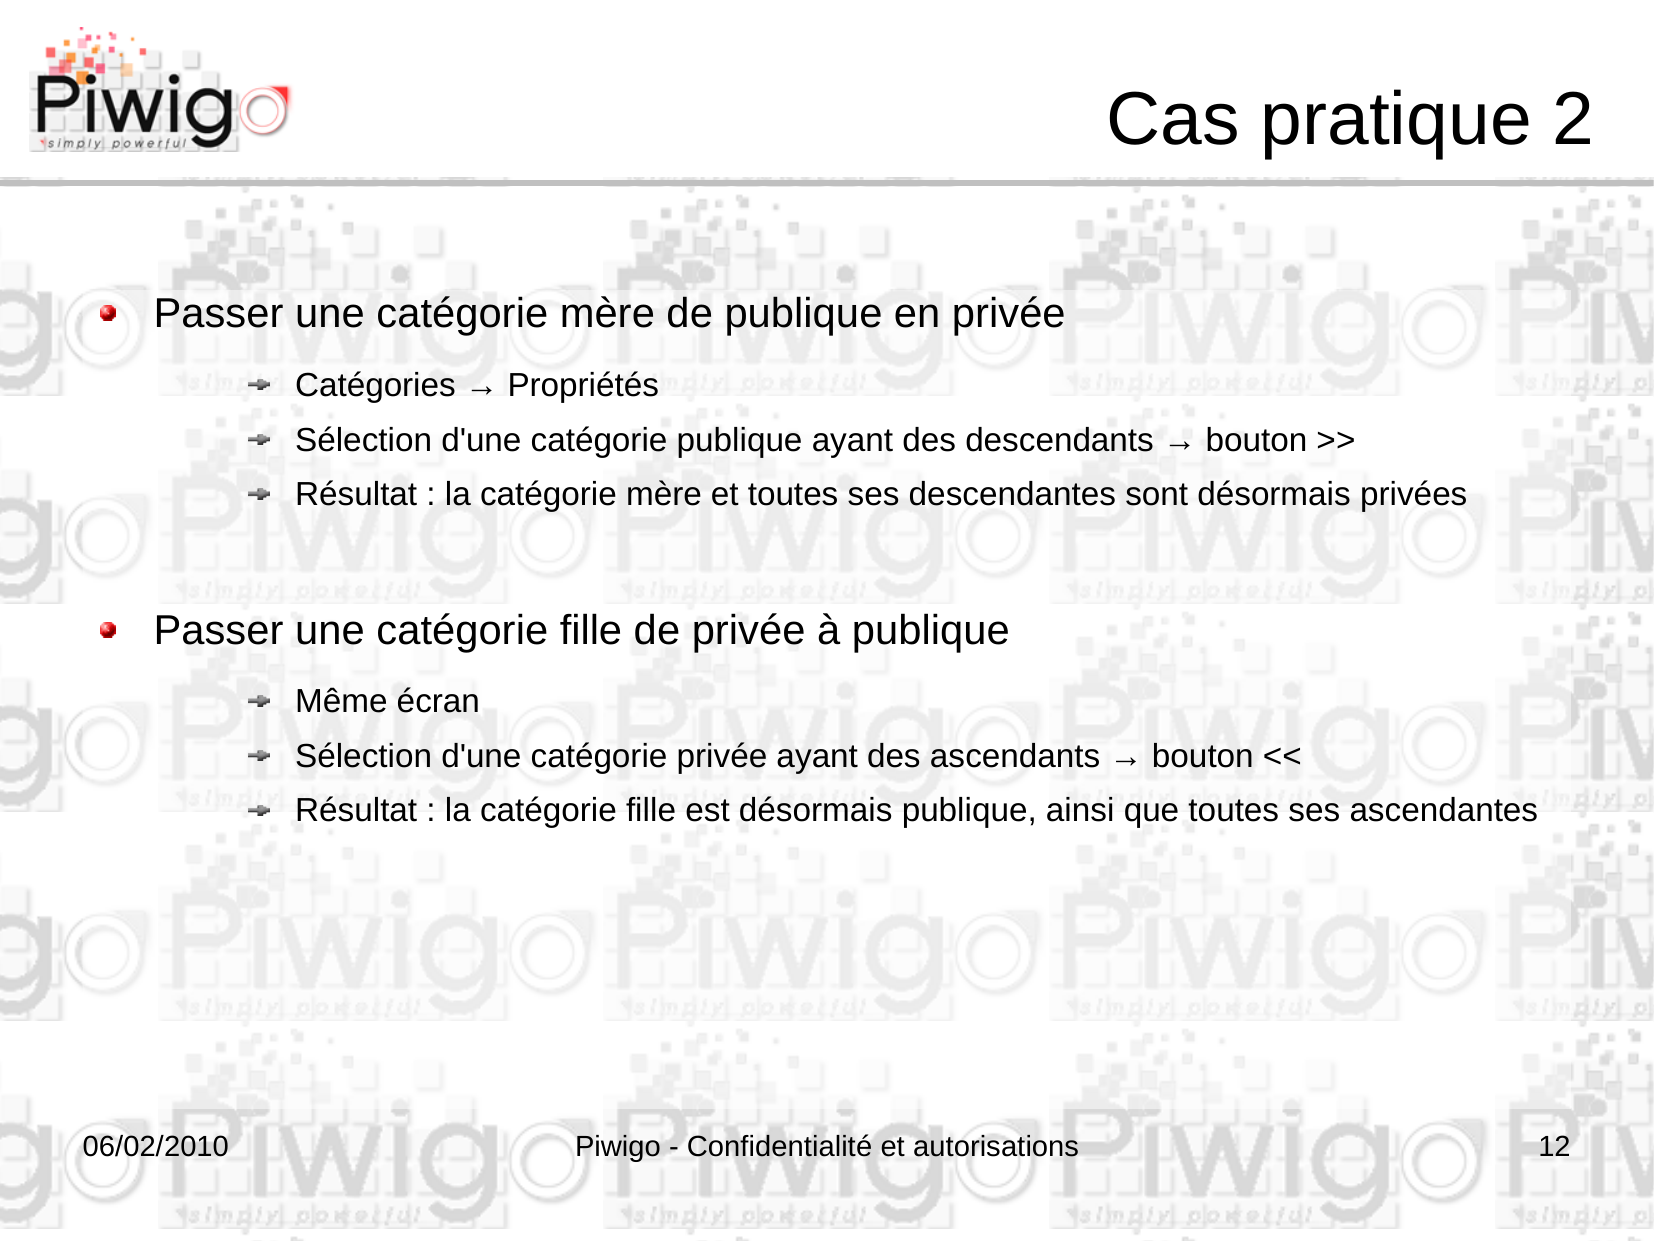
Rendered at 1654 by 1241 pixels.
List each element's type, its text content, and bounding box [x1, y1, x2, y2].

picture [0, 186, 1654, 1241]
list Passer une catégorie mère de publique en privée Catégories → Propriétés Sélection d'une catégorie publique ayant des descendants → bouton >> Résultat : la catégorie mère et toutes ses descendantes sont désormais privées Passer une catégorie fille de privée à publique Même écran Sélection d'une catégorie privée ayant des ascendants → bouton << Résultat : la catégorie fille est désormais publique, ainsi que toutes ses ascendantes [82, 290, 1571, 1109]
picture [0, 0, 1654, 180]
title Cas pratique 2 [295, 66, 1595, 170]
